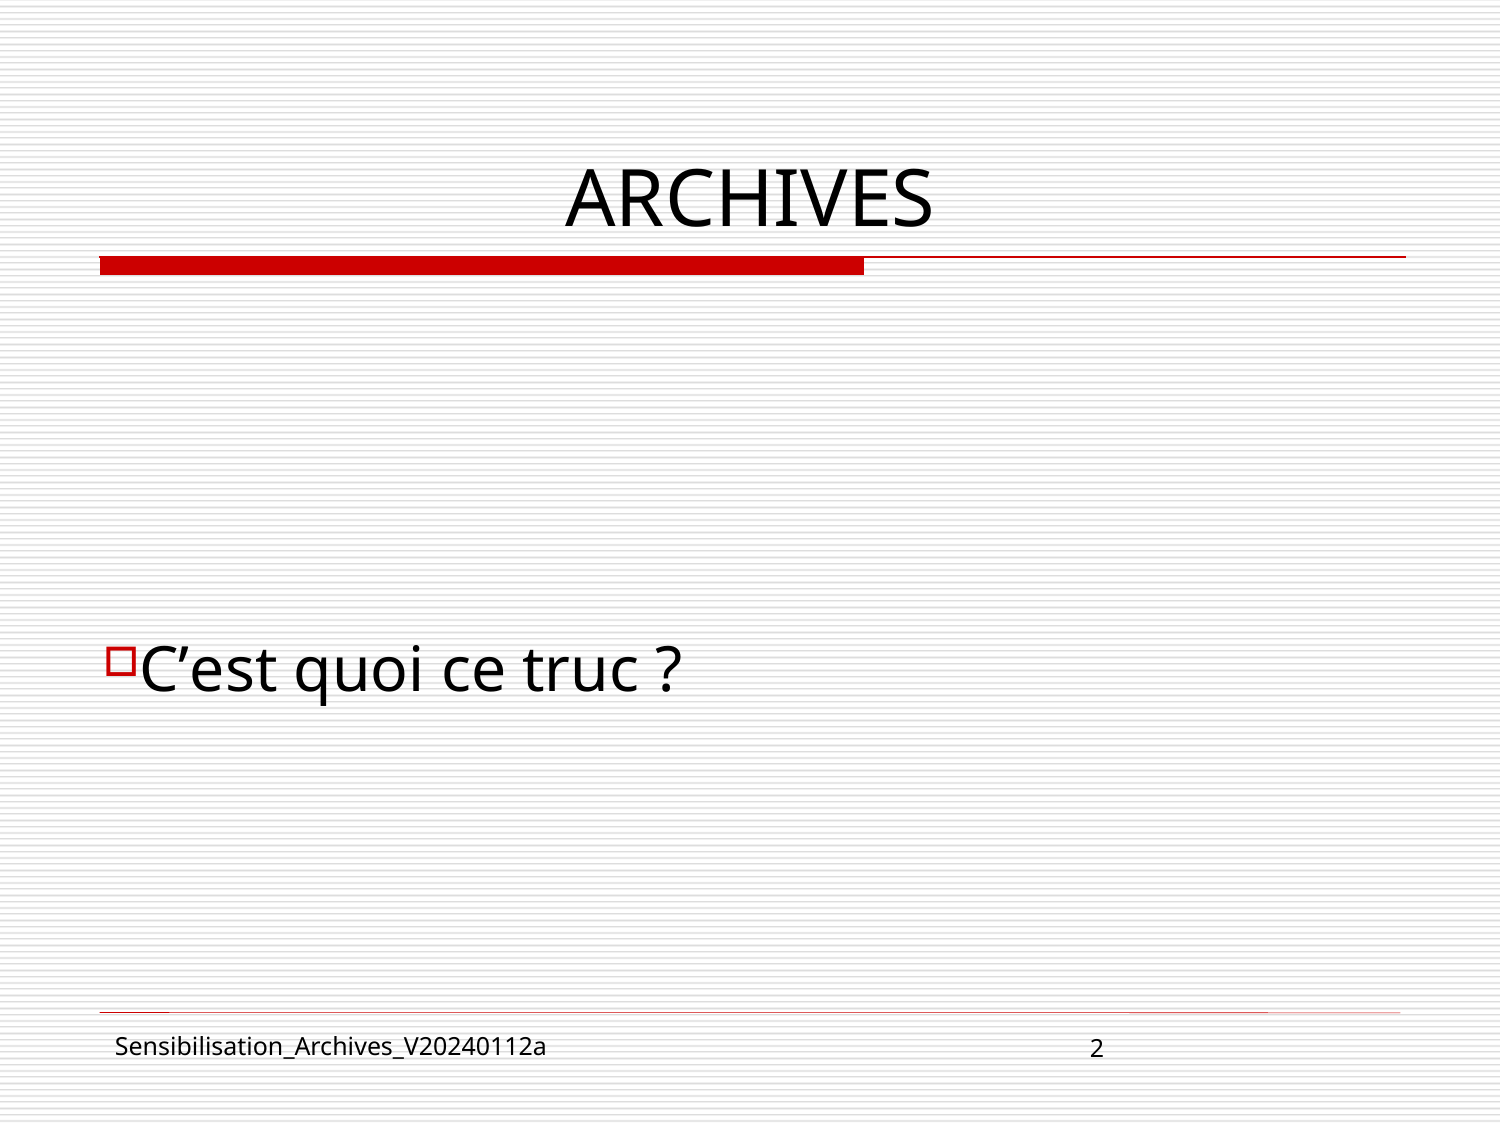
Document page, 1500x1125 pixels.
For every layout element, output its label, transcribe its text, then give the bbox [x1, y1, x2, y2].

list C’est quoi ce truc ? [88, 621, 1401, 988]
text_box Sensibilisation_Archives_V20240112a [100, 1023, 989, 1101]
title ARCHIVES [94, 50, 1407, 250]
picture [0, 0, 1500, 1125]
text_box 33 [1074, 1024, 1400, 1103]
